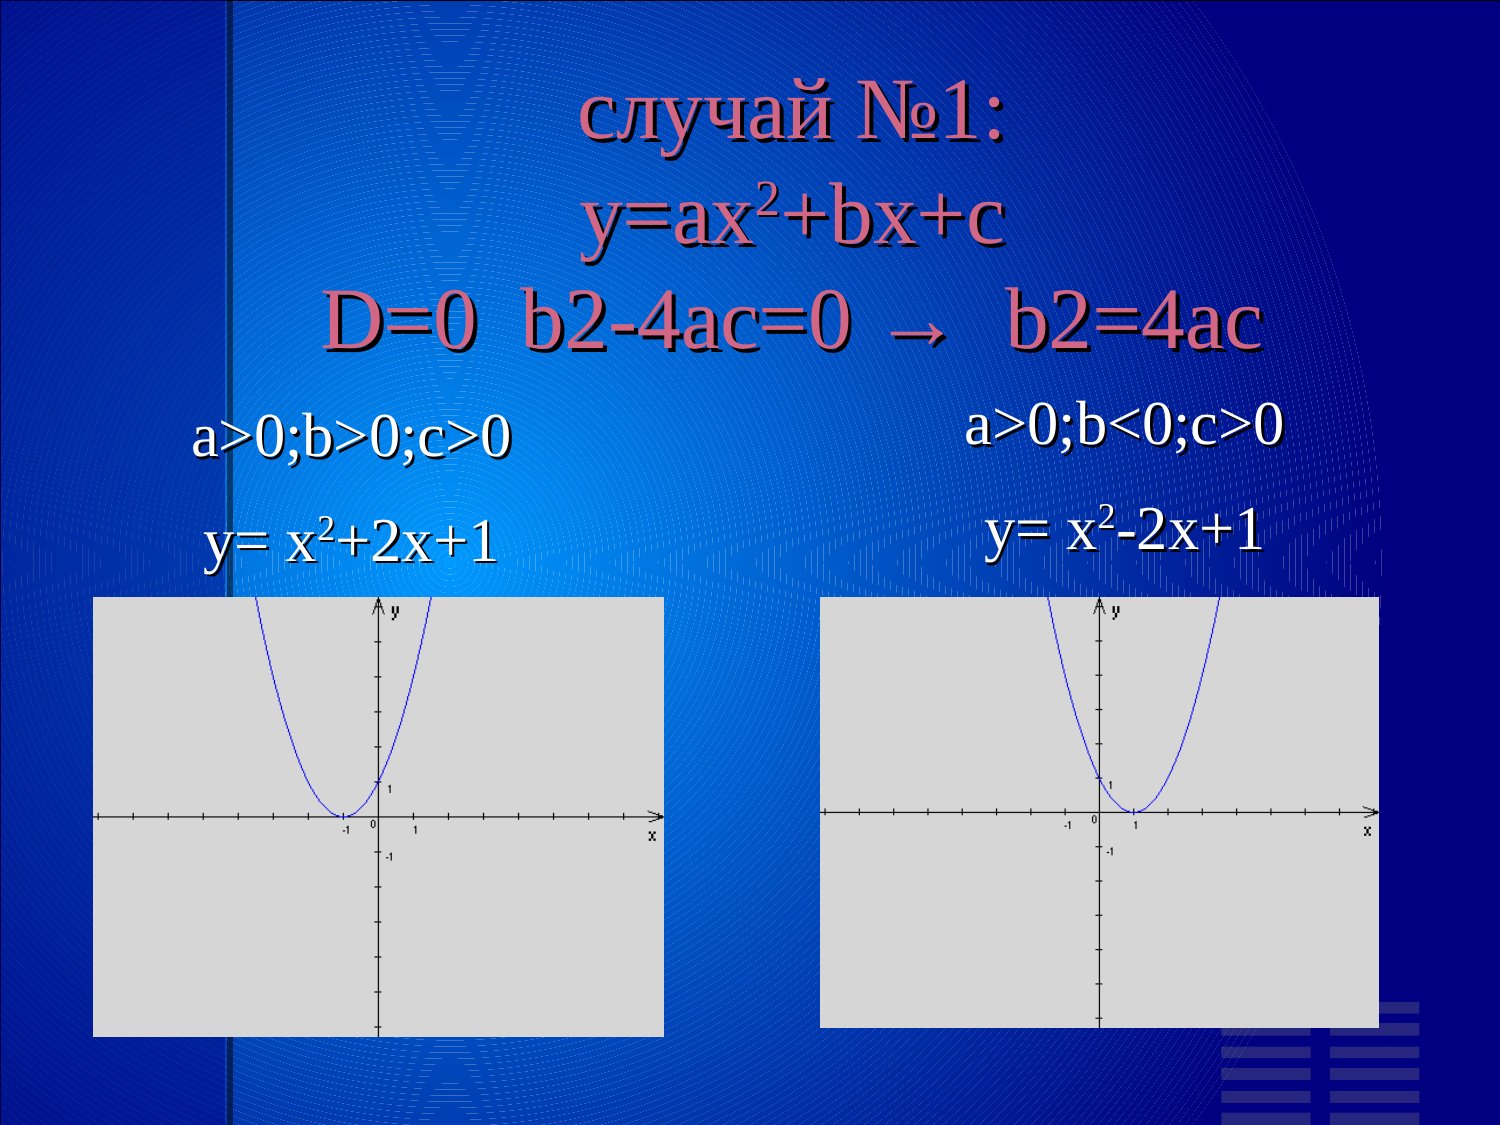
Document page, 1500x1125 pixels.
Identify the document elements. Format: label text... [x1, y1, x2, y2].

title случай №1: y=aх2+bx+c D=0 b2-4ac=0 → b2=4ac [75, 43, 1430, 293]
picture [820, 597, 1379, 1028]
list a>0;b>0;c>0 y= х2+2x+1 [0, 386, 704, 644]
list a>0;b<0;c>0 y= х2-2x+1 [750, 375, 1500, 692]
picture [93, 597, 664, 1037]
